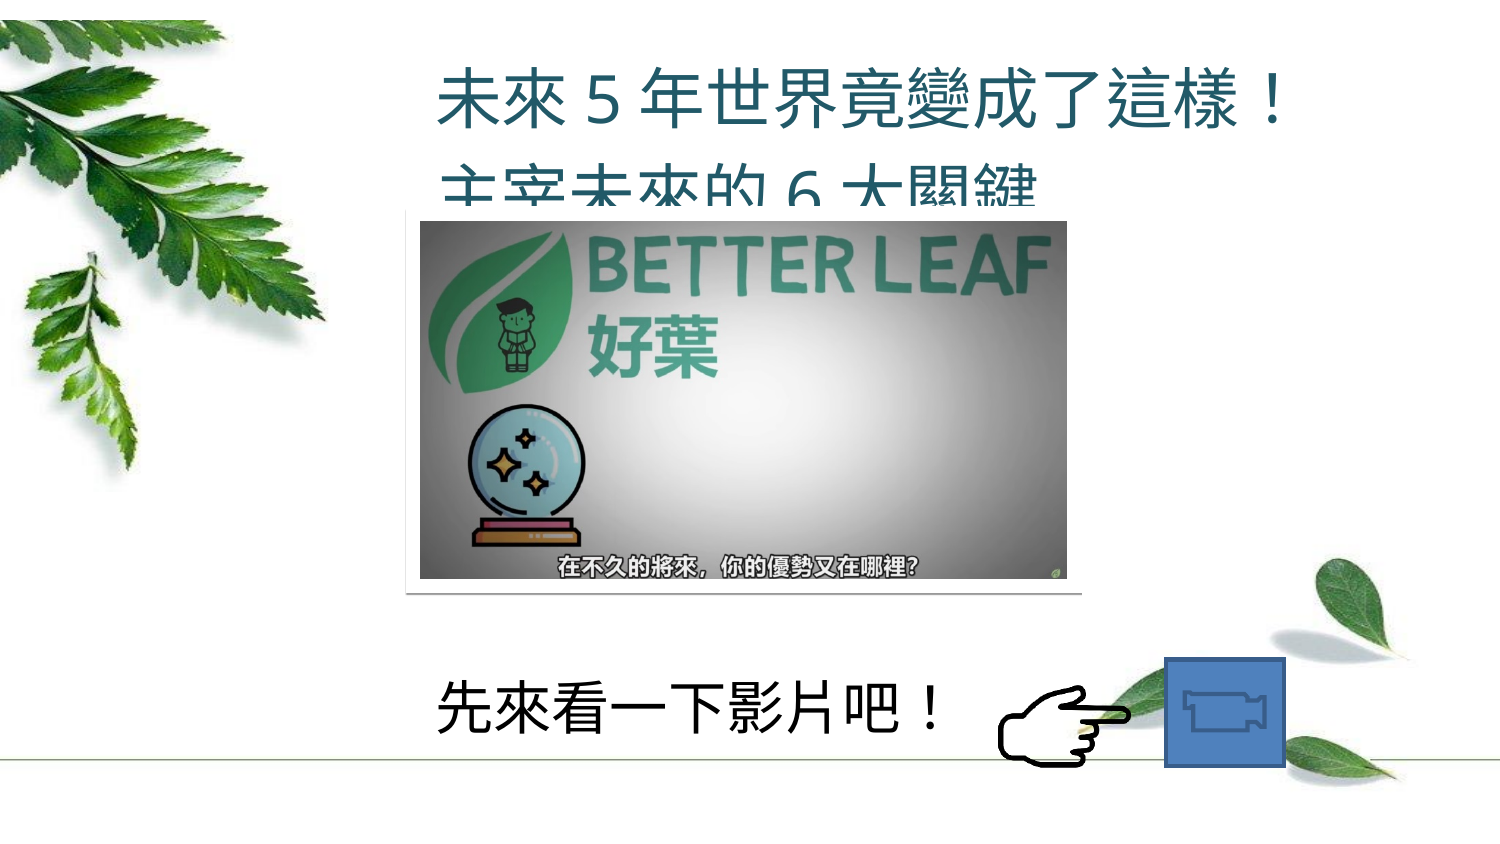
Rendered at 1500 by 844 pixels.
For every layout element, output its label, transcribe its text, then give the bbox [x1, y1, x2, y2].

text_box [1165, 659, 1284, 766]
text_box 先來看一下影片吧！ [420, 663, 988, 750]
title 未來5年世界竟變成了這樣！ 主宰未來的6大關鍵 [420, 33, 1495, 198]
picture [0, 20, 1500, 844]
